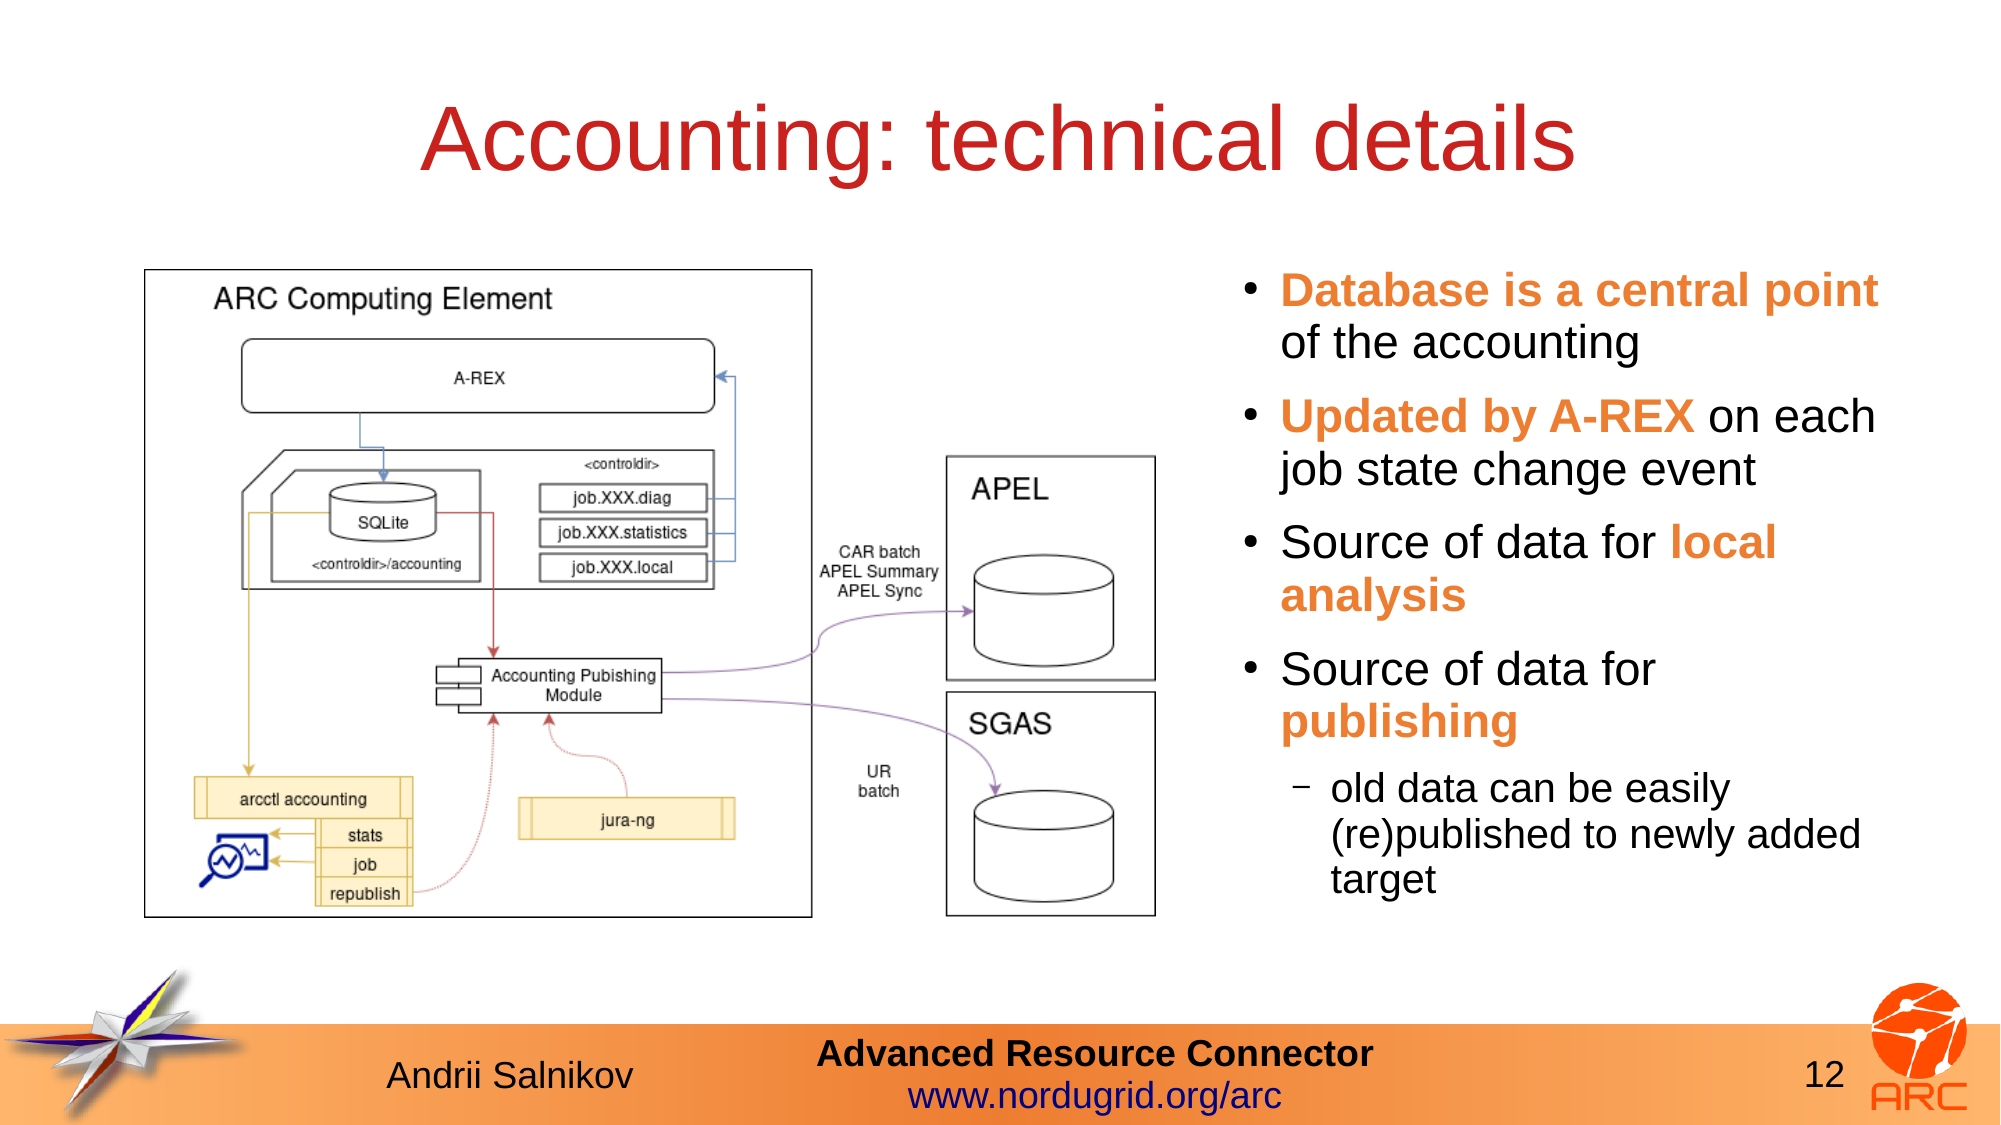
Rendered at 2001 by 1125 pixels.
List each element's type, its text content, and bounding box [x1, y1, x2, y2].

picture [0, 961, 258, 1125]
picture [1845, 912, 1990, 1125]
list Database is a central point of the accounting Updated by A-REX on each job state change event Source of data for local analysis Source of data for publishing old data can be easily (re)published to newly added target [1230, 263, 1901, 916]
title Accounting: technical details [99, 44, 1900, 233]
picture [144, 269, 1156, 918]
